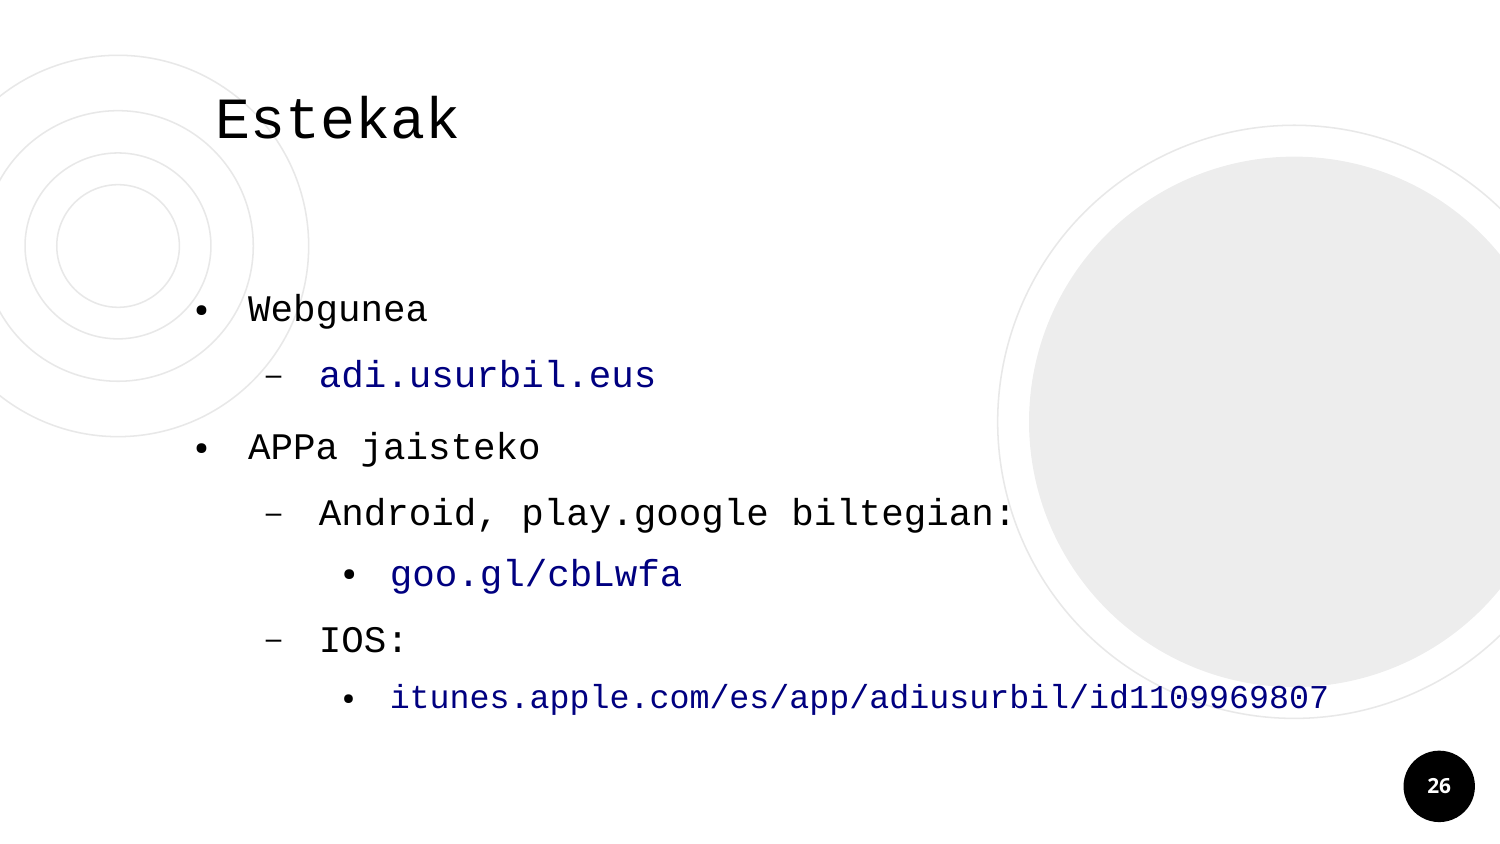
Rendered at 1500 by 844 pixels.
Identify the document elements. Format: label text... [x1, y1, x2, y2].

text_box Estekak [200, 82, 1335, 164]
list Webgunea adi.usurbil.eus APPa jaisteko Android, play.google biltegian: goo.gl/cbLwfa IOS: itunes.apple.com/es/app/adiusurbil/id1109969807 [177, 290, 1359, 756]
text_box <zenbakia> [1403, 750, 1475, 823]
